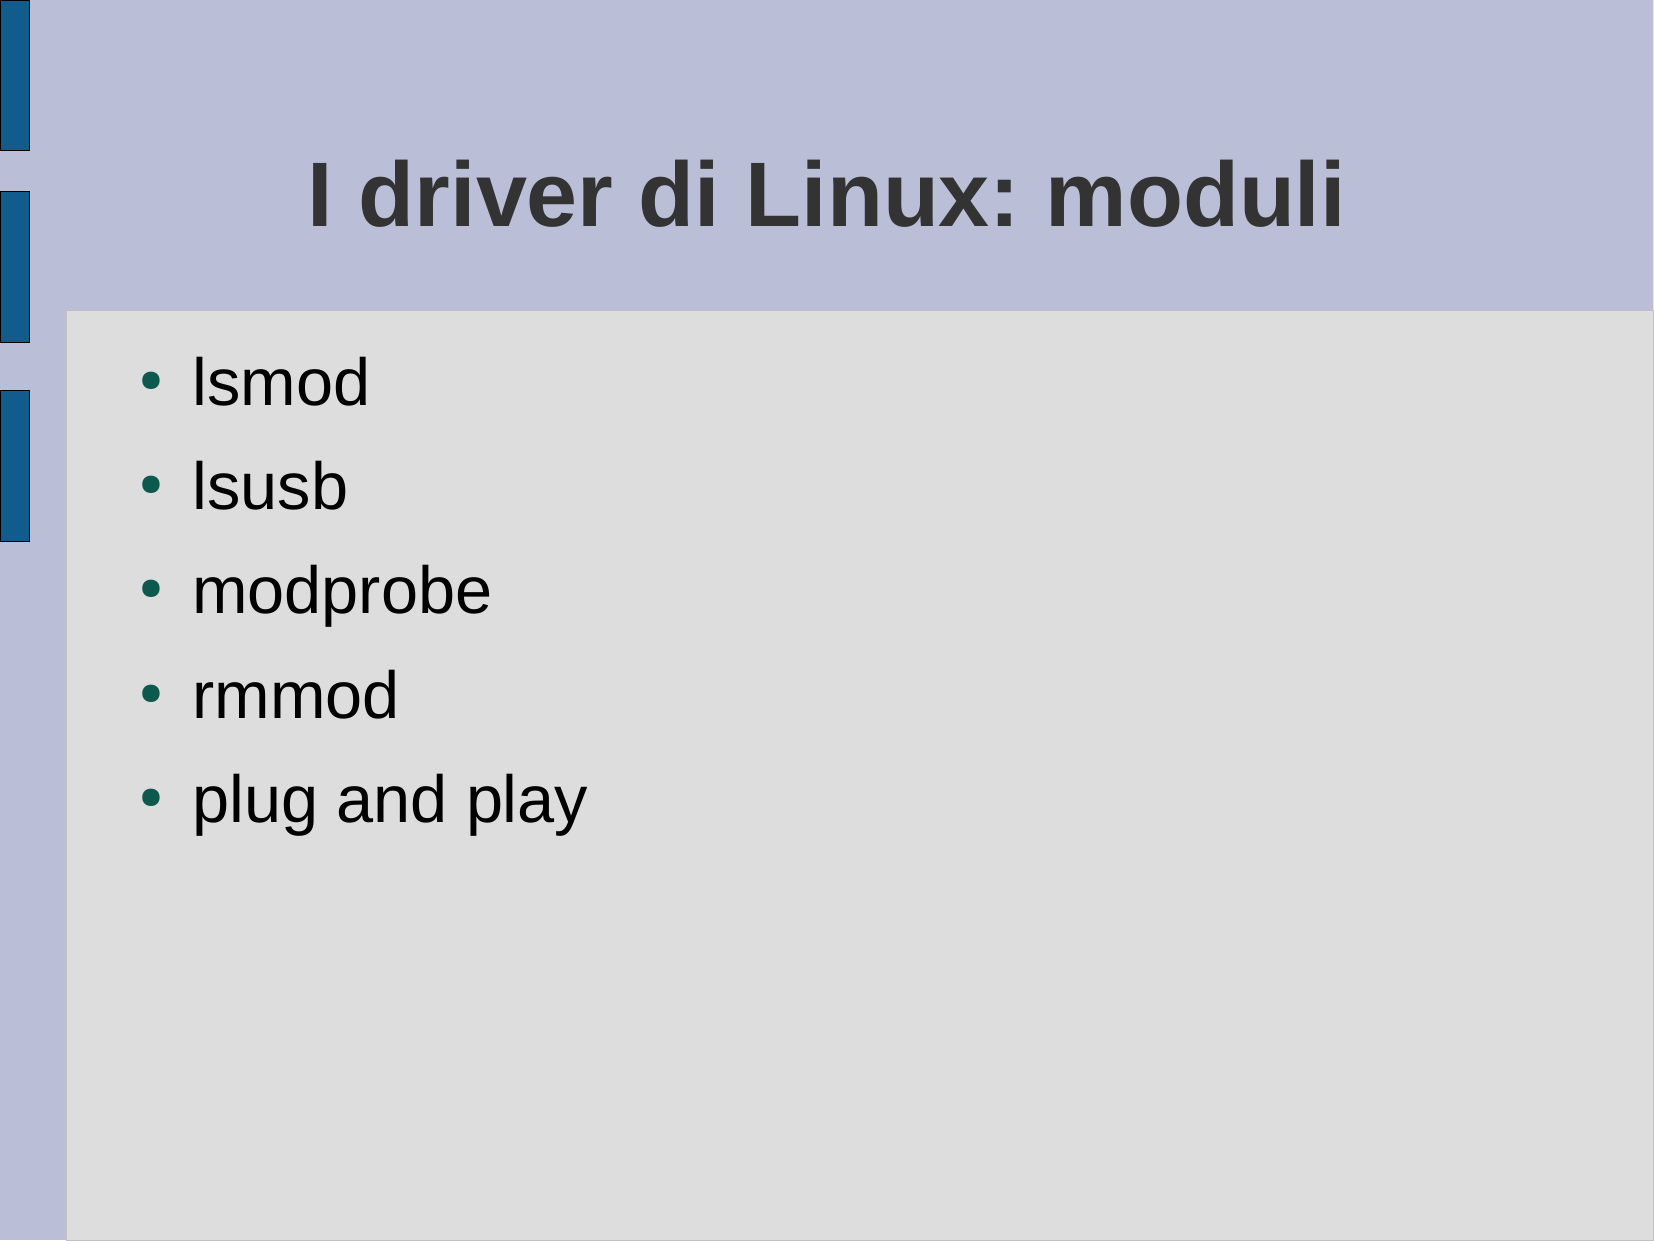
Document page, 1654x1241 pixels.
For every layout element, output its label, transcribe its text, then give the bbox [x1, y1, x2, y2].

title I driver di Linux: moduli [121, 91, 1534, 299]
list lsmod lsusb modprobe rmmod plug and play [121, 344, 1534, 1164]
